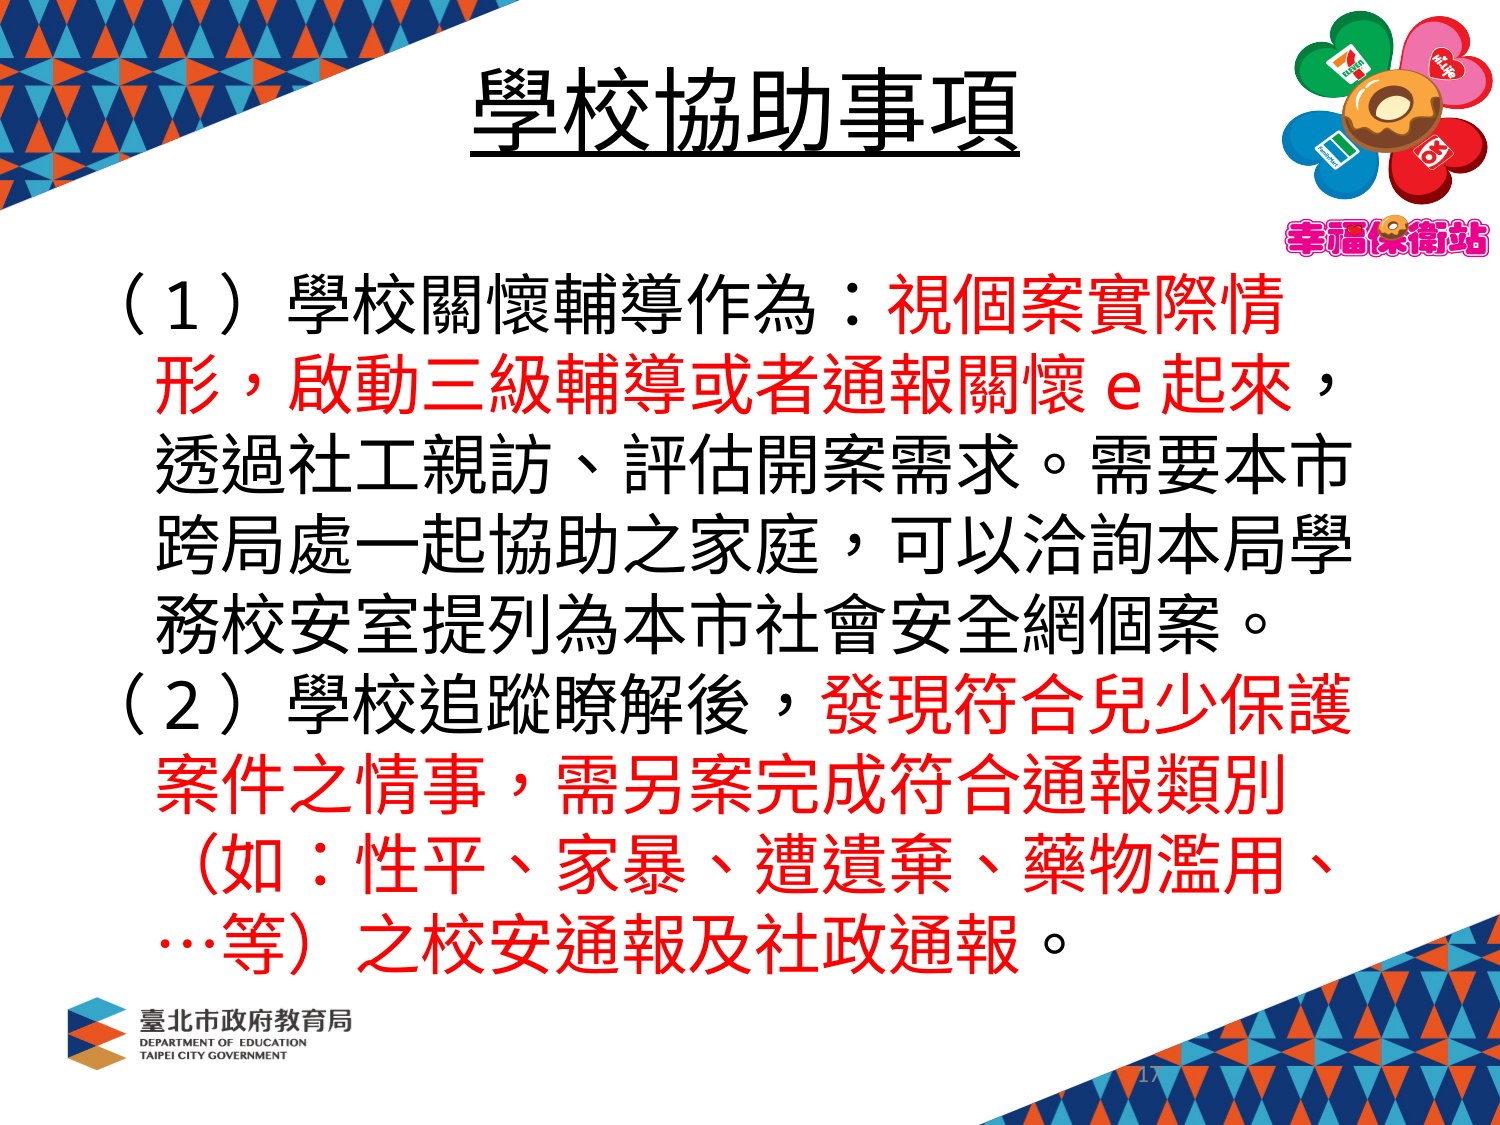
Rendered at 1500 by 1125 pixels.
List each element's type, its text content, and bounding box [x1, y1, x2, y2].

title 學校協助事項 [454, 5, 1069, 224]
text_box （1）學校關懷輔導作為：視個案實際情形，啟動三級輔導或者通報關懷e起來，透過社工親訪、評估開案需求。需要本市跨局處一起協助之家庭，可以洽詢本局學務校安室提列為本市社會安全網個案。 （2）學校追蹤瞭解後，發現符合兒少保護案件之情事，需另案完成符合通報類別（如：性平、家暴、遭遺棄、藥物濫用、…等）之校安通報及社政通報。 [64, 255, 1400, 998]
text_box [1121, 1042, 1459, 1103]
